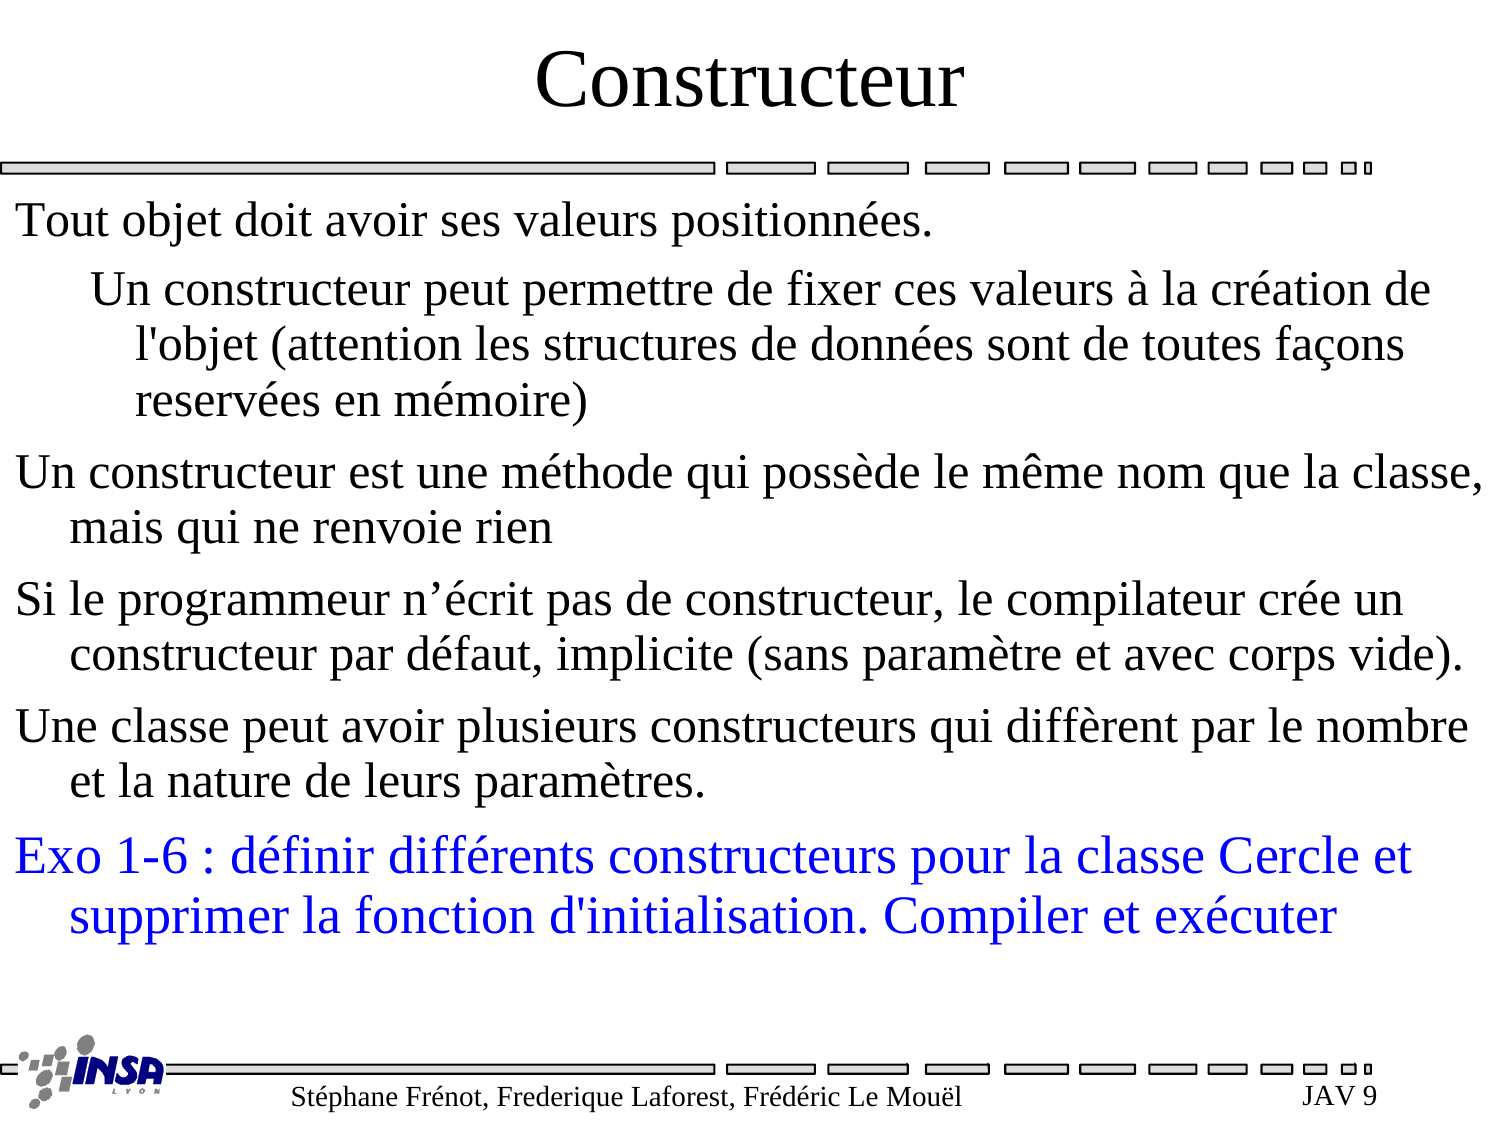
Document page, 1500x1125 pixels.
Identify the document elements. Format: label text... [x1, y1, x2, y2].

title Constructeur [112, 0, 1388, 175]
list Tout objet doit avoir ses valeurs positionnées. Un constructeur peut permettre de fixer ces valeurs à la création de l'objet (attention les structures de données sont de toutes façons reservées en mémoire) Un constructeur est une méthode qui possède le même nom que la classe, mais qui ne renvoie rien Si le programmeur n’écrit pas de constructeur, le compilateur crée un constructeur par défaut, implicite (sans paramètre et avec corps vide). Une classe peut avoir plusieurs constructeurs qui diffèrent par le nombre et la nature de leurs paramètres. Exo 1-6 : définir différents constructeurs pour la classe Cercle et supprimer la fonction d'initialisation. Compiler et exécuter [0, 187, 1500, 957]
